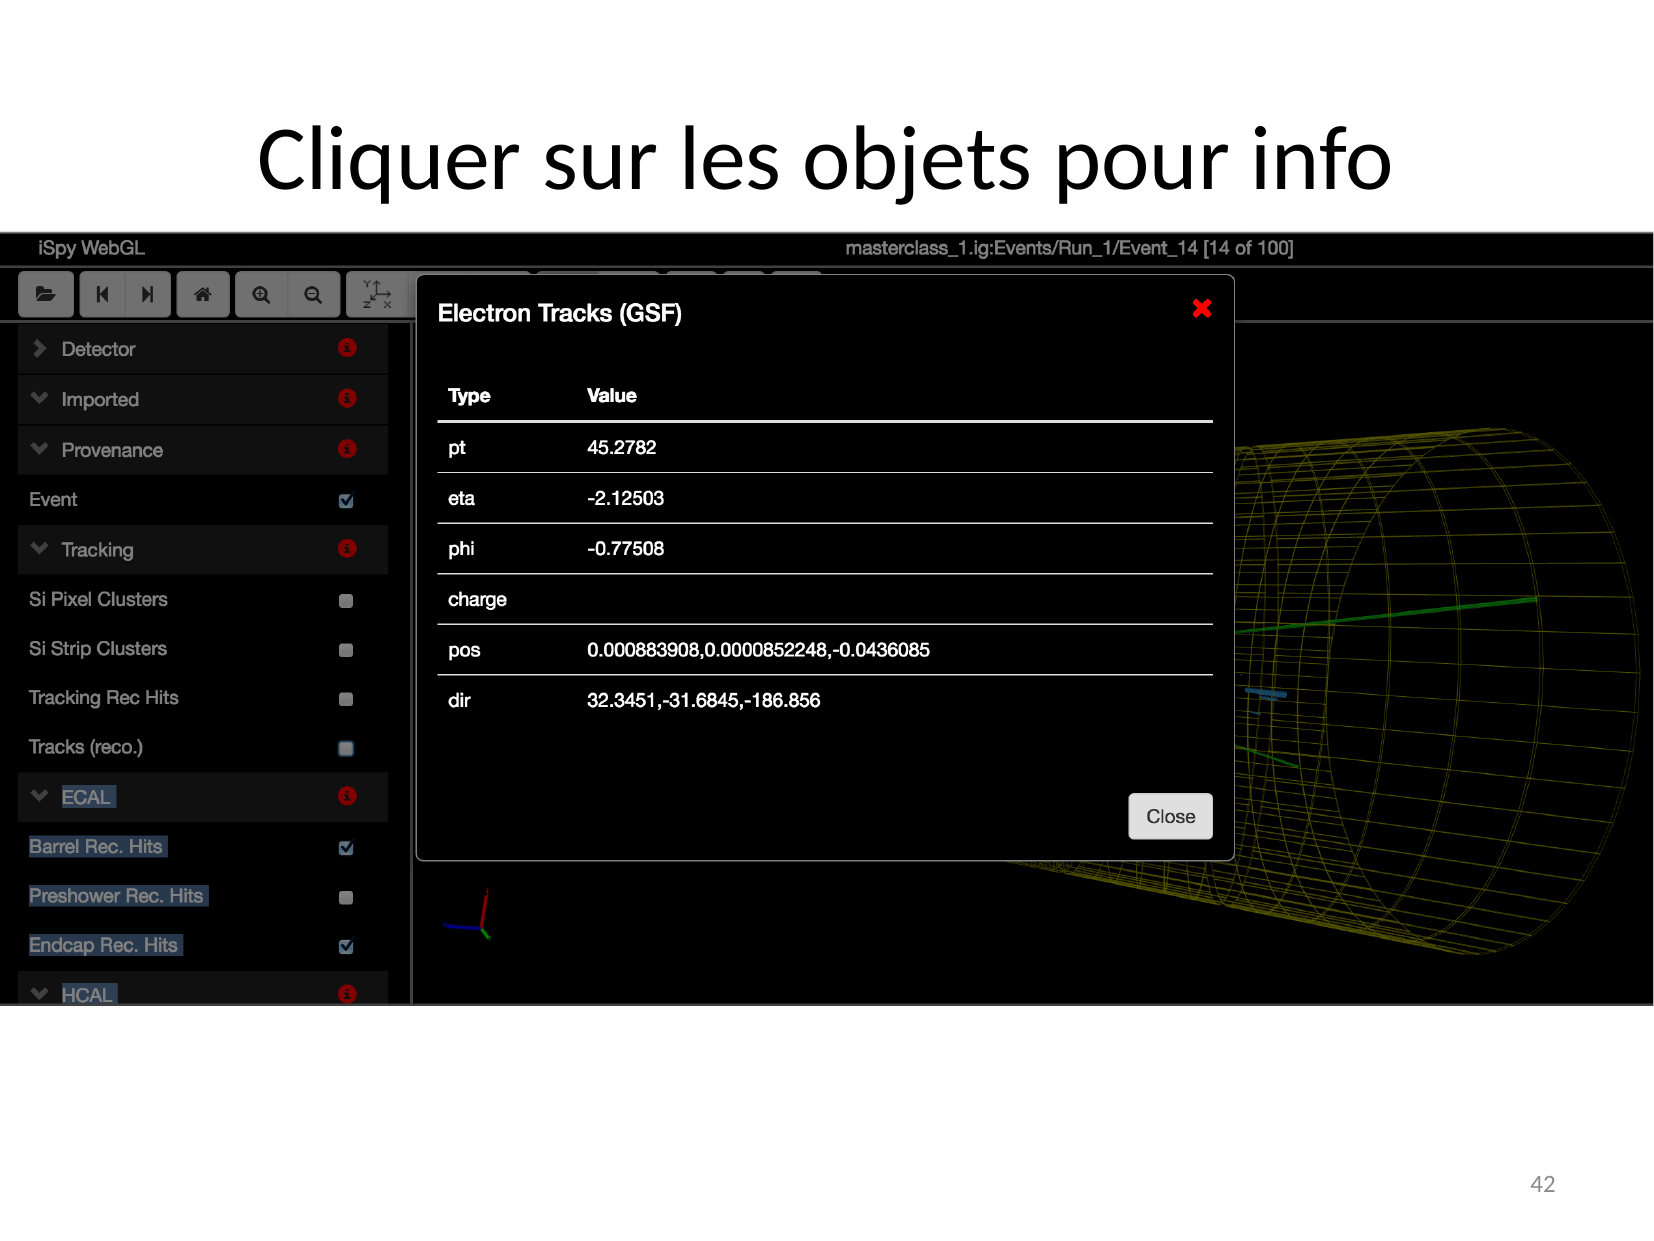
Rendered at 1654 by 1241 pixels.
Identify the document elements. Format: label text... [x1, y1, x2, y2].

slide_number <numéro> [1185, 1149, 1571, 1216]
title Cliquer sur les objets pour info [82, 49, 1571, 231]
picture [0, 231, 1654, 1007]
